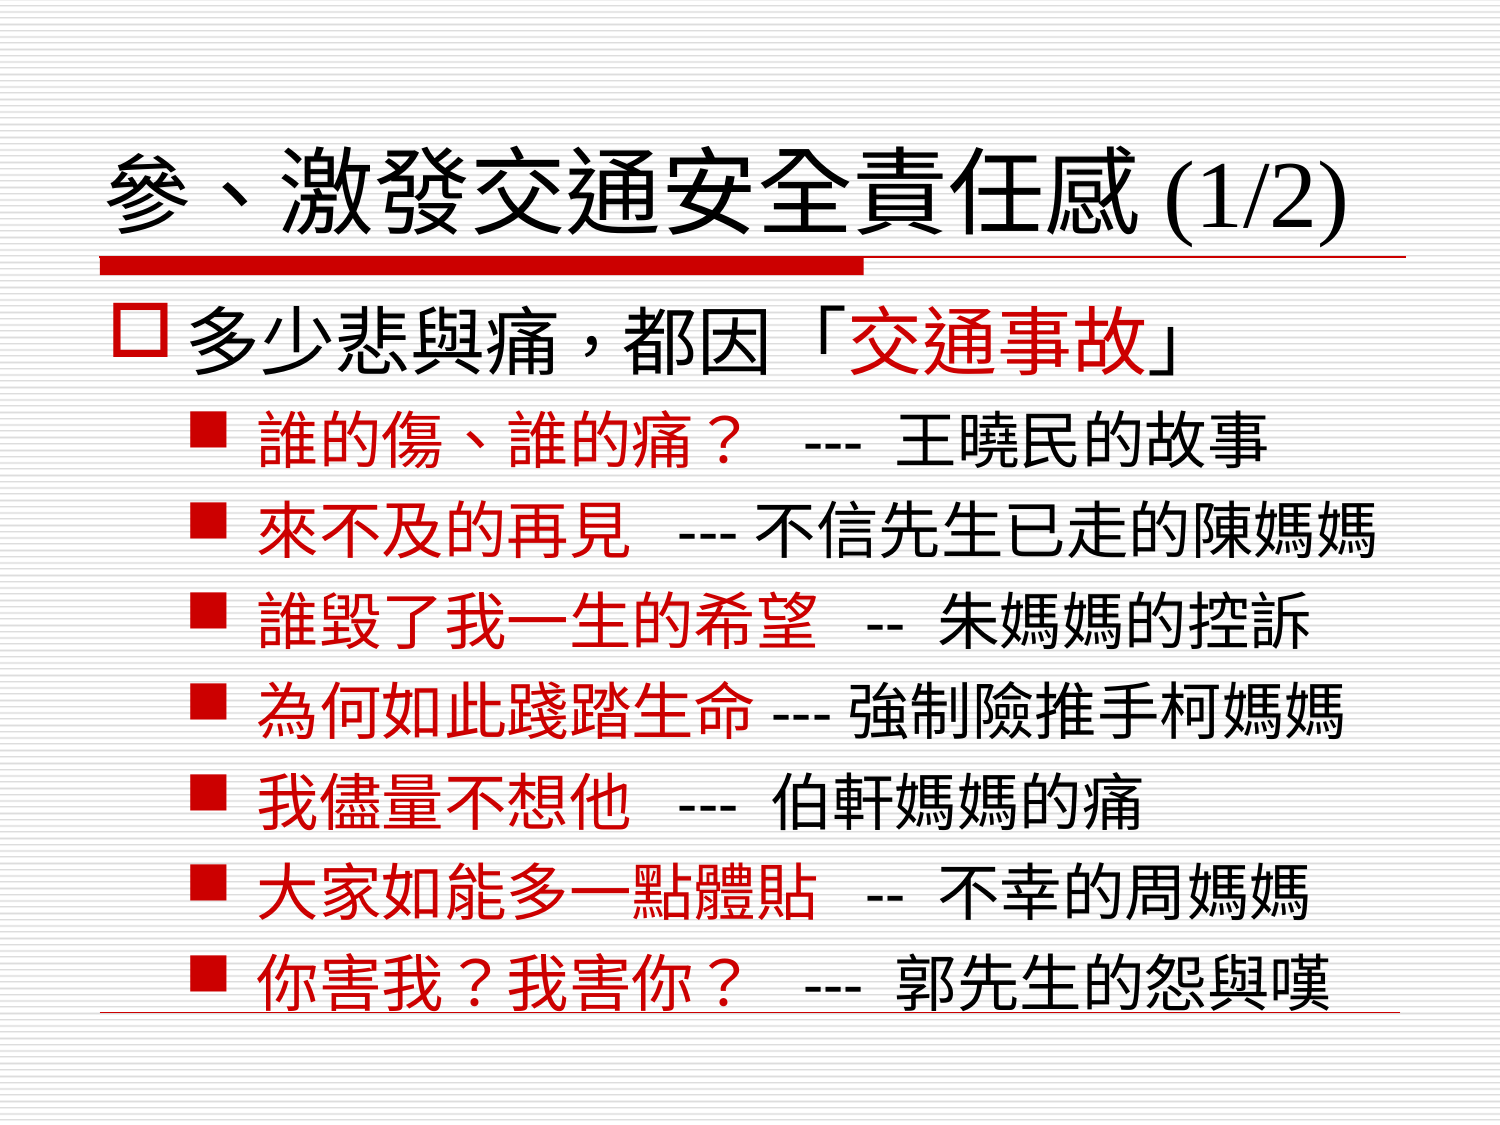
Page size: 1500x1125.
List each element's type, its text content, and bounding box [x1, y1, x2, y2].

title 參、激發交通安全責任感(1/2) [88, 54, 1437, 255]
picture [0, 0, 1500, 1125]
list 多少悲與痛，都因「交通事故」 誰的傷、誰的痛？ --- 王曉民的故事 來不及的再見 ---不信先生已走的陳媽媽 誰毀了我一生的希望 -- 朱媽媽的控訴 為何如此踐踏生命---強制險推手柯媽媽 我儘量不想他 --- 伯軒媽媽的痛 大家如能多一點體貼 -- 不幸的周媽媽 你害我？我害你？ --- 郭先生的怨與嘆 [92, 287, 1412, 1035]
